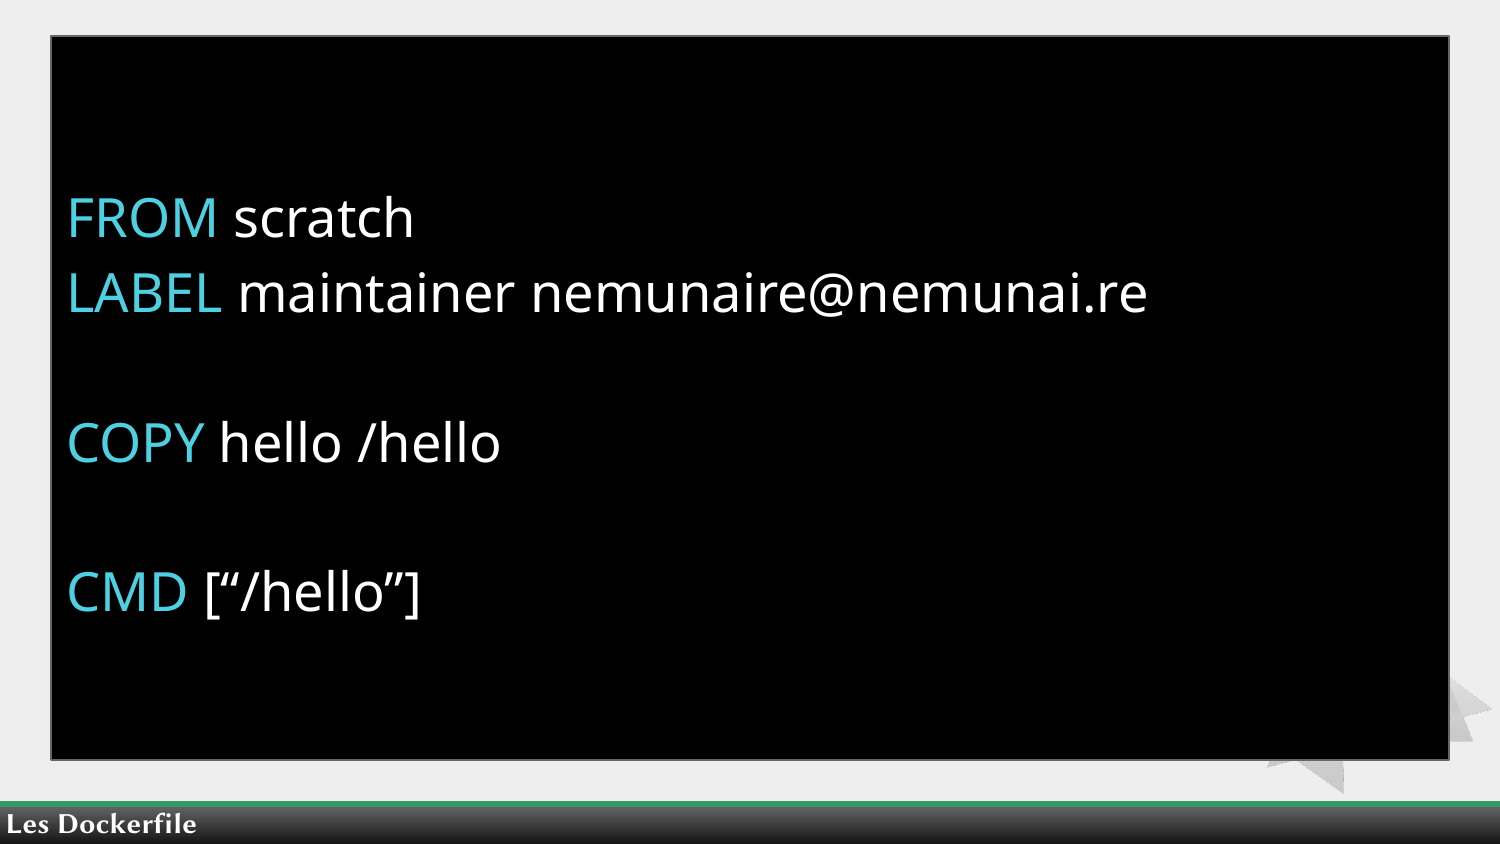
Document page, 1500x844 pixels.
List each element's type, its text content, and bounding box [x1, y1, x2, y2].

picture [1187, 587, 1492, 794]
text_box FROM scratch LABEL maintainer nemunaire@nemunai.re COPY hello /hello CMD [“/hello”] [51, 36, 1449, 761]
title Les Dockerfile [5, 801, 1075, 844]
